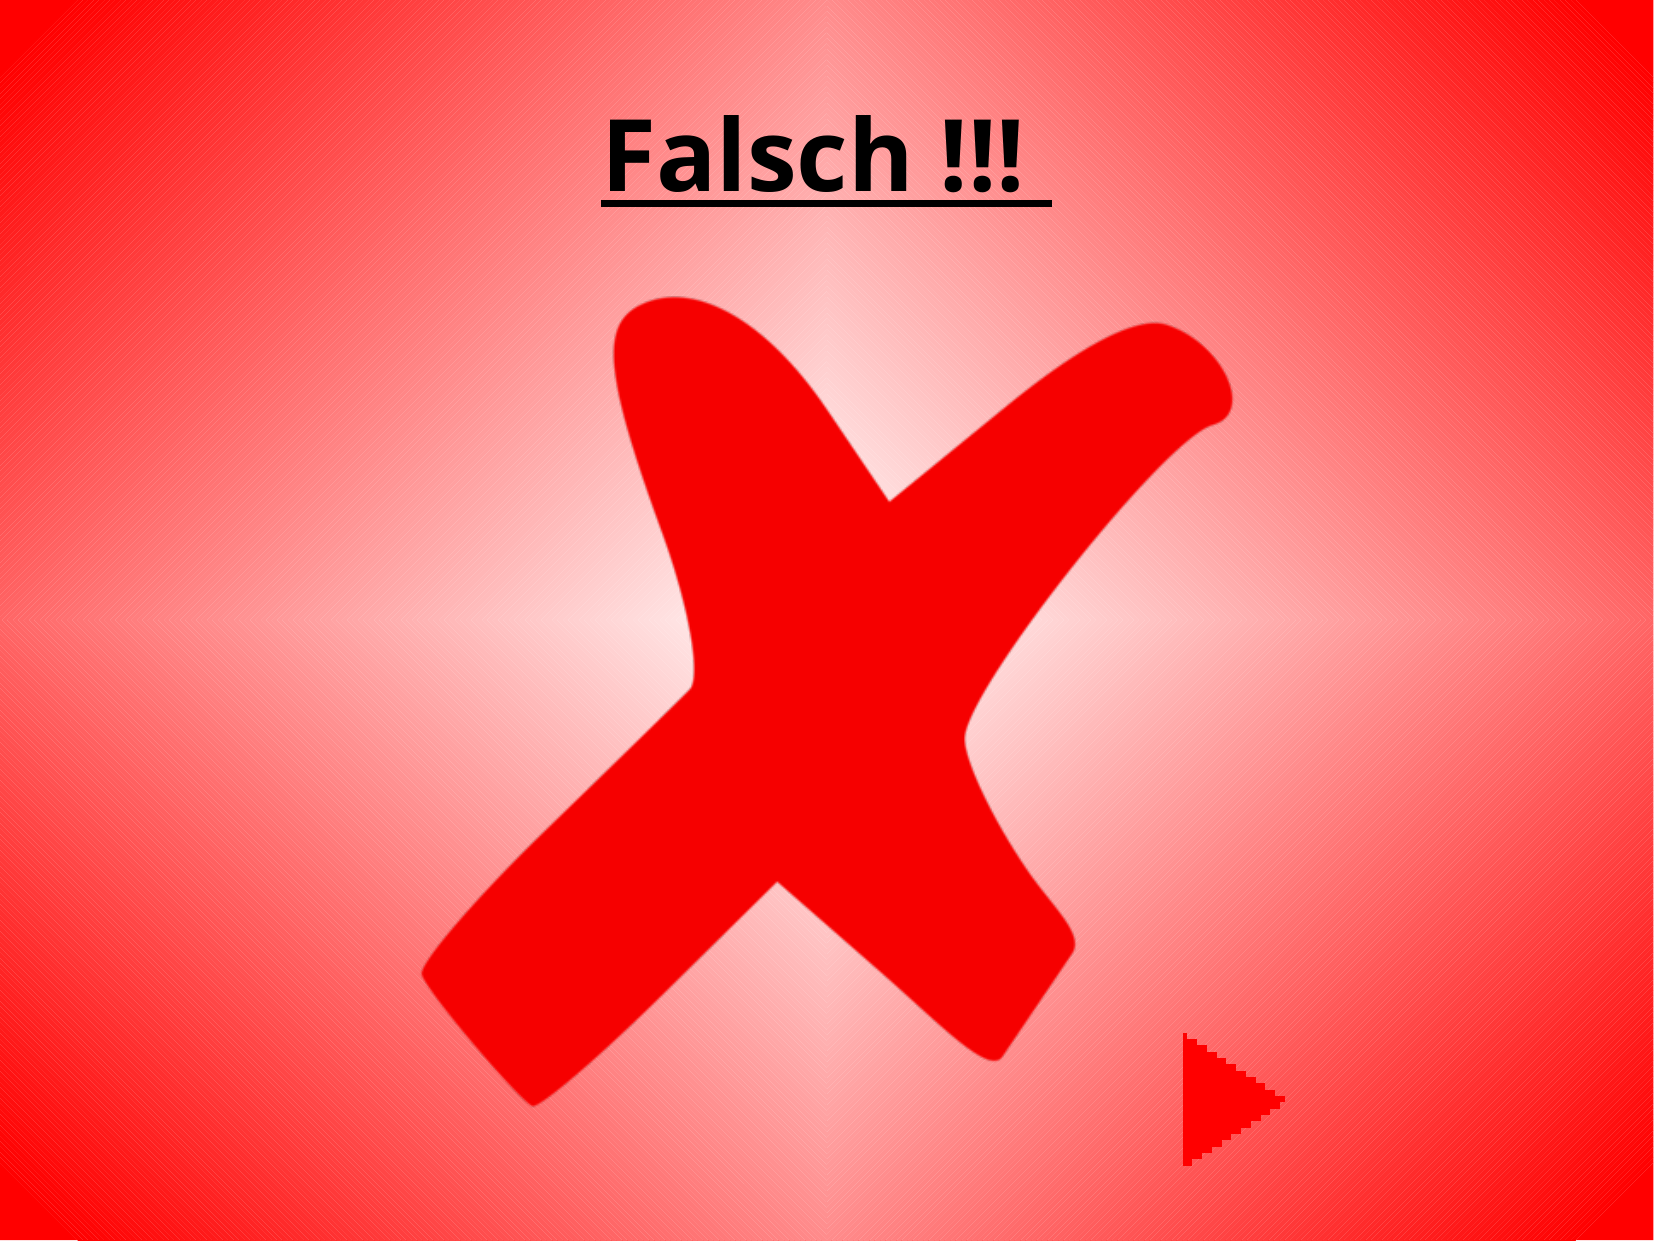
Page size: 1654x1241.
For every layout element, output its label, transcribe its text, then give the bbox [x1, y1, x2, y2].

title Falsch !!! [82, 49, 1571, 257]
picture [417, 290, 1388, 1166]
